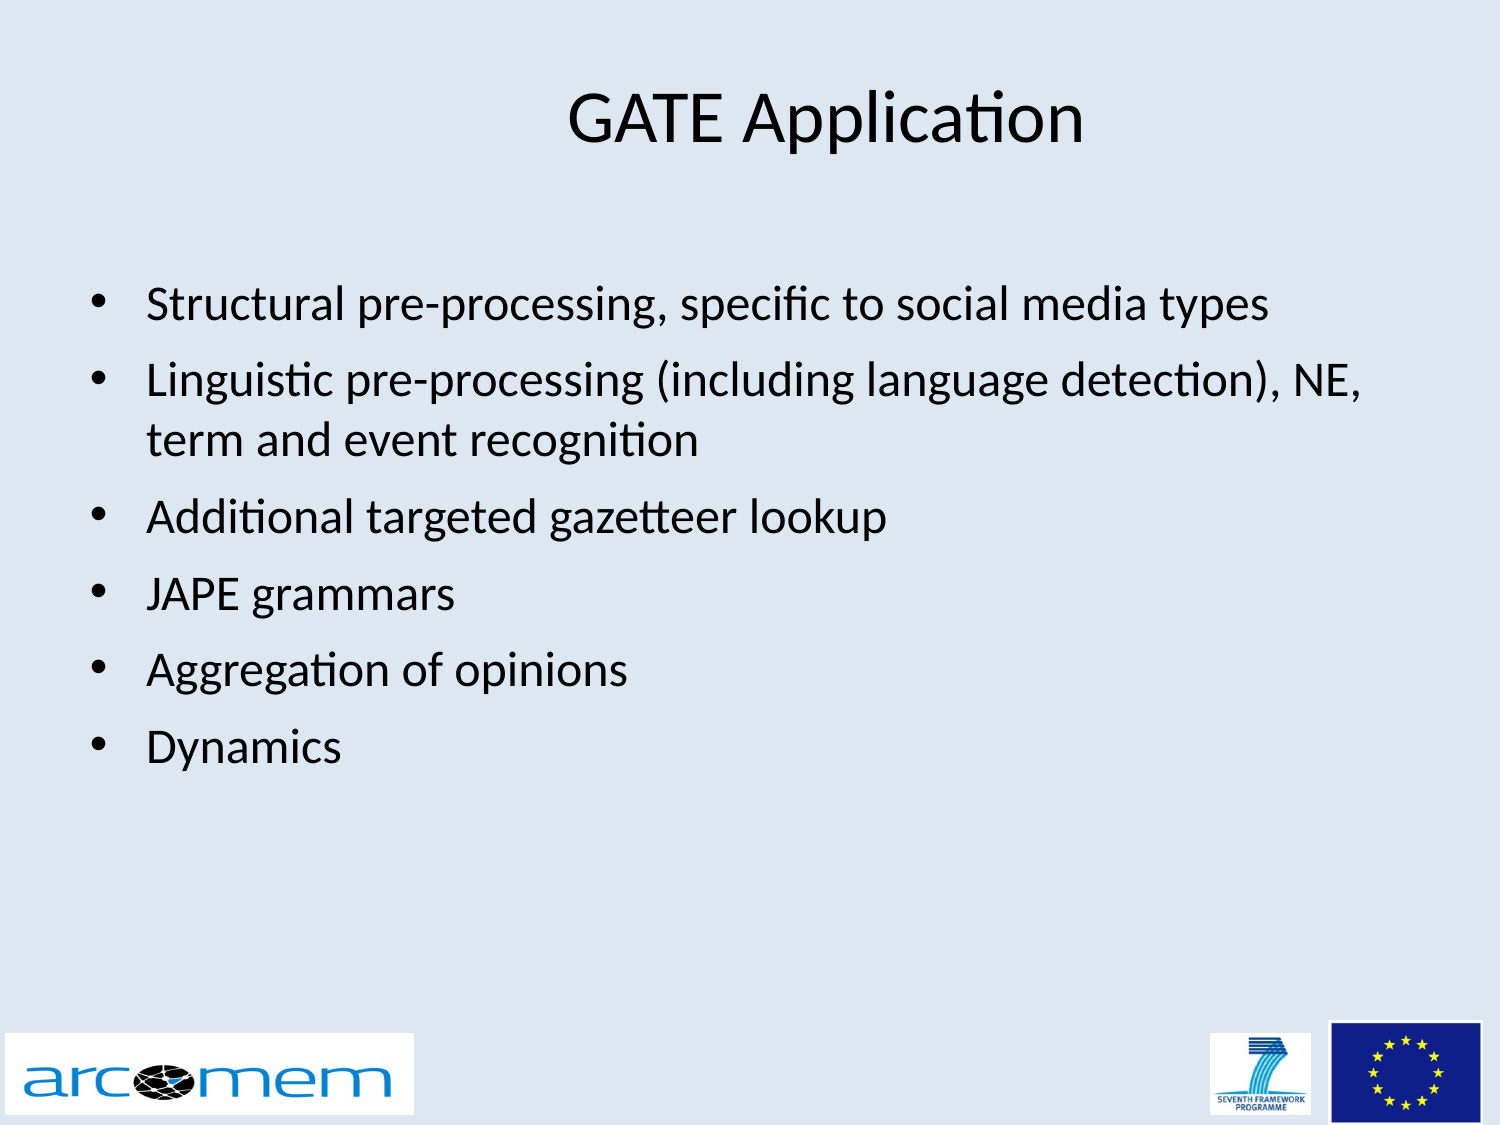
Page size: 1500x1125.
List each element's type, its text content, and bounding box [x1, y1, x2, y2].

title GATE Application [206, 18, 1447, 207]
picture [1210, 1033, 1311, 1115]
picture [1328, 1020, 1483, 1125]
picture [5, 1033, 414, 1115]
list Structural pre-processing, specific to social media types Linguistic pre-processing (including language detection), NE, term and event recognition Additional targeted gazetteer lookup JAPE grammars Aggregation of opinions Dynamics [75, 262, 1426, 1021]
